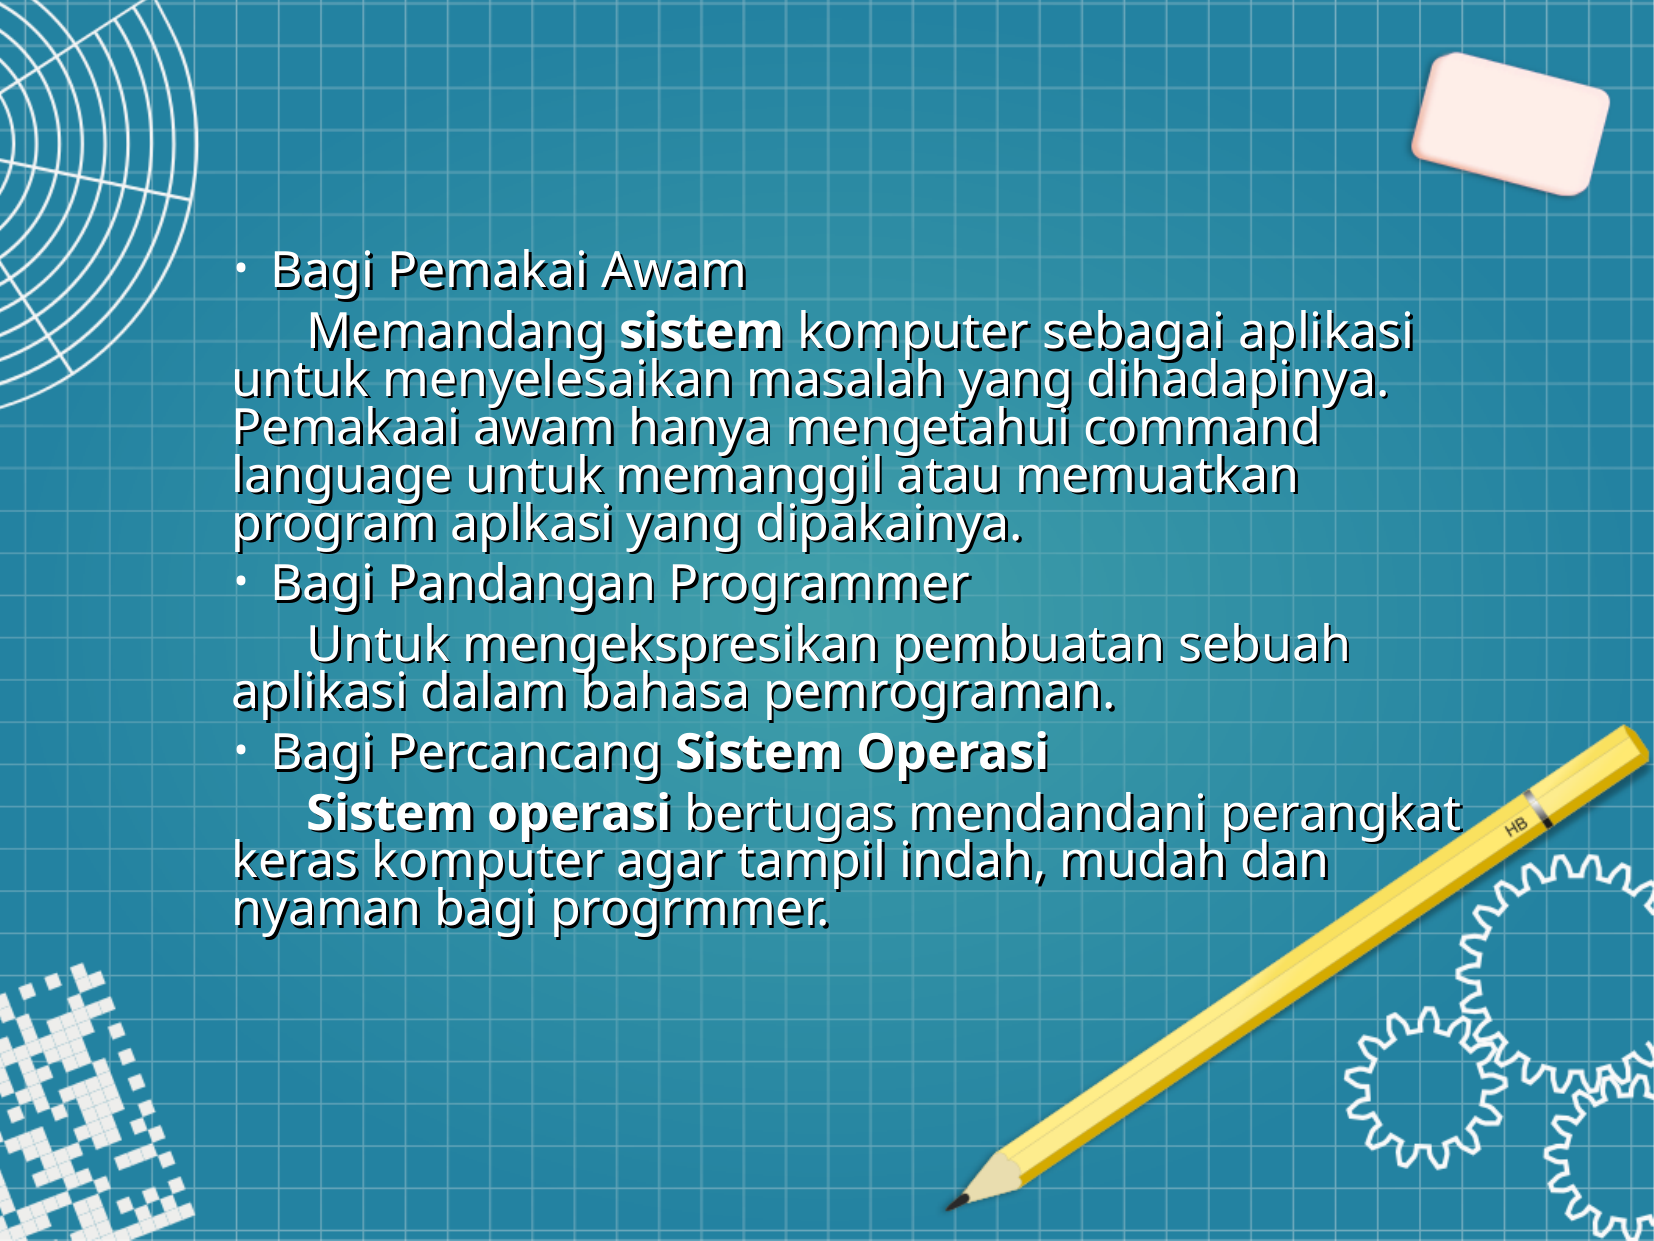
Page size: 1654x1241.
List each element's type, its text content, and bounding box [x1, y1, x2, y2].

text_box Bagi Pemakai Awam Memandang sistem komputer sebagai aplikasi untuk menyelesaikan masalah yang dihadapinya. Pemakaai awam hanya mengetahui command language untuk memanggil atau memuatkan program aplkasi yang dipakainya. Bagi Pandangan Programmer Untuk mengekspresikan pembuatan sebuah aplikasi dalam bahasa pemrograman. Bagi Percancang Sistem Operasi Sistem operasi bertugas mendandani perangkat keras komputer agar tampil indah, mudah dan nyaman bagi progrmmer. [142, 242, 1524, 943]
